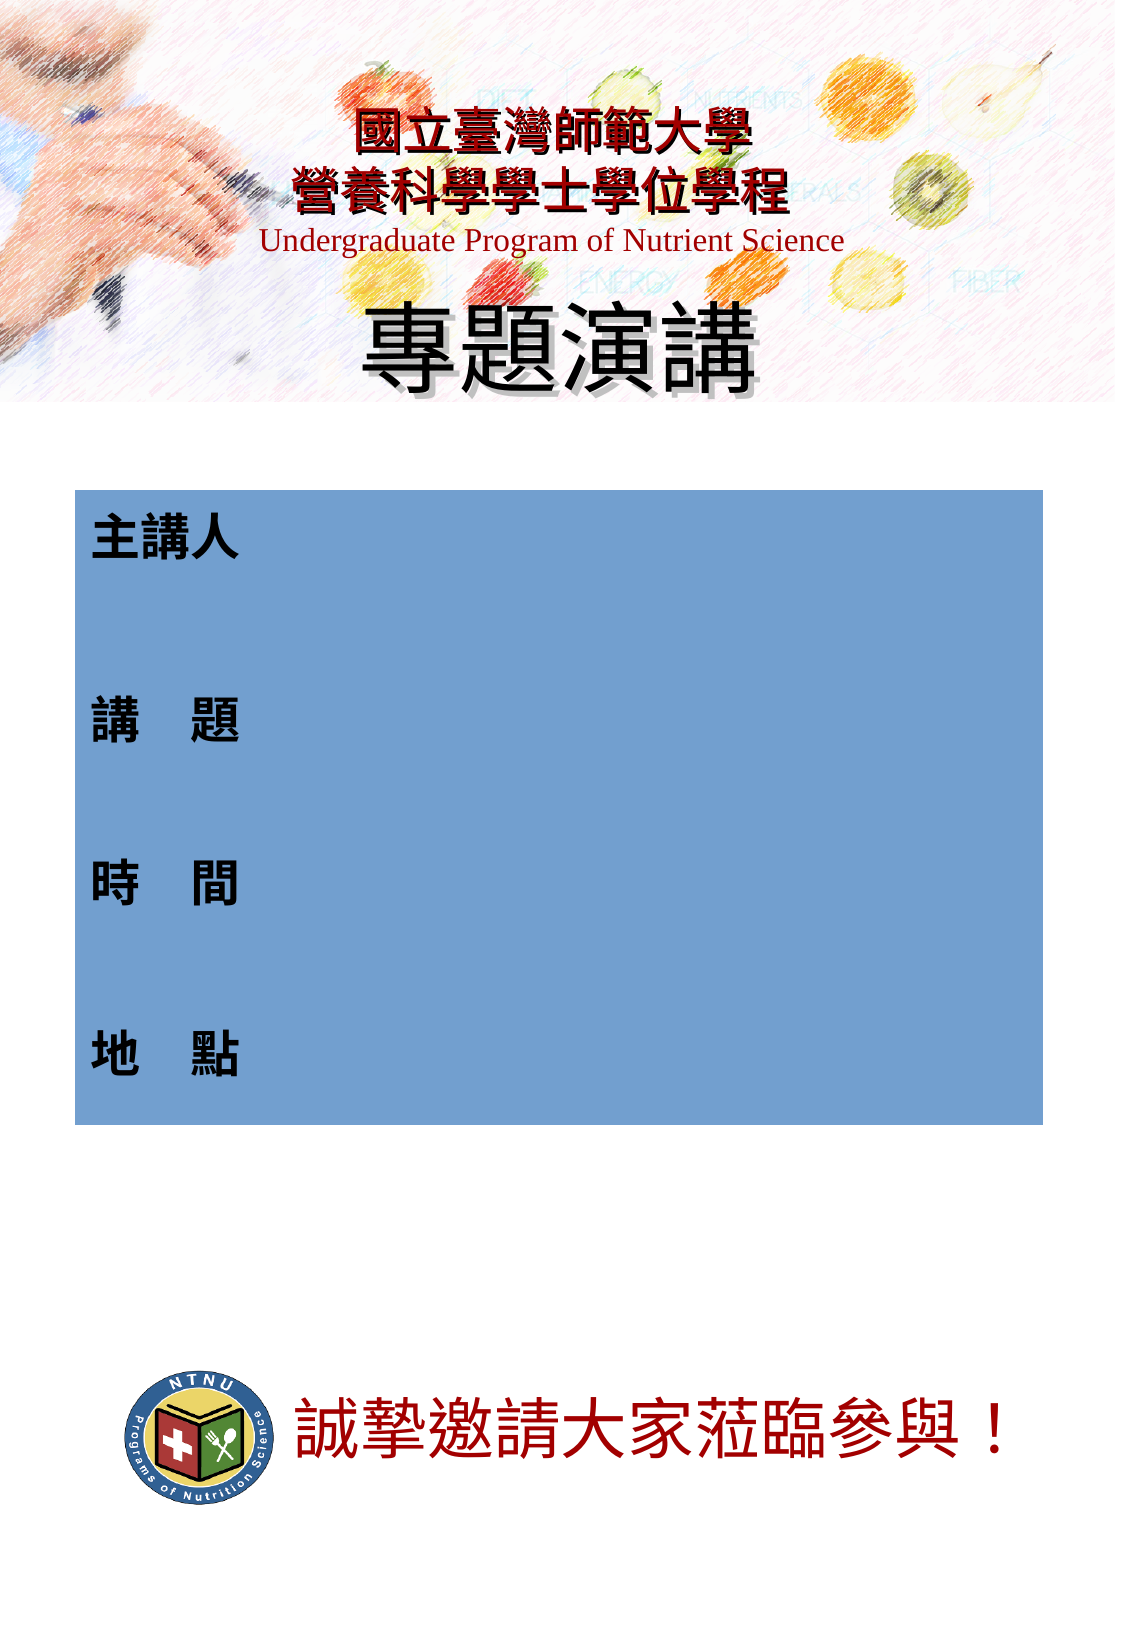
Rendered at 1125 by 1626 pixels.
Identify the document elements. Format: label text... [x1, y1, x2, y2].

table_cell 時 間 [75, 836, 257, 1007]
picture [0, 0, 1115, 402]
text_box 國立臺灣師範大學 營養科學學士學位學程 Undergraduate Program of Nutrient Science [138, 90, 966, 268]
table_cell 地 點 [75, 1007, 257, 1125]
table_cell [257, 836, 1043, 1007]
text_box 誠摯邀請大家蒞臨參與！ [279, 1379, 1076, 1474]
table_cell [257, 1007, 1043, 1125]
table_cell 講 題 [75, 674, 257, 836]
table_header [257, 490, 1043, 674]
table_header 主講人 [75, 490, 257, 674]
table_cell [257, 674, 1043, 836]
text_box 專題演講 [344, 278, 774, 413]
picture [120, 1367, 279, 1510]
